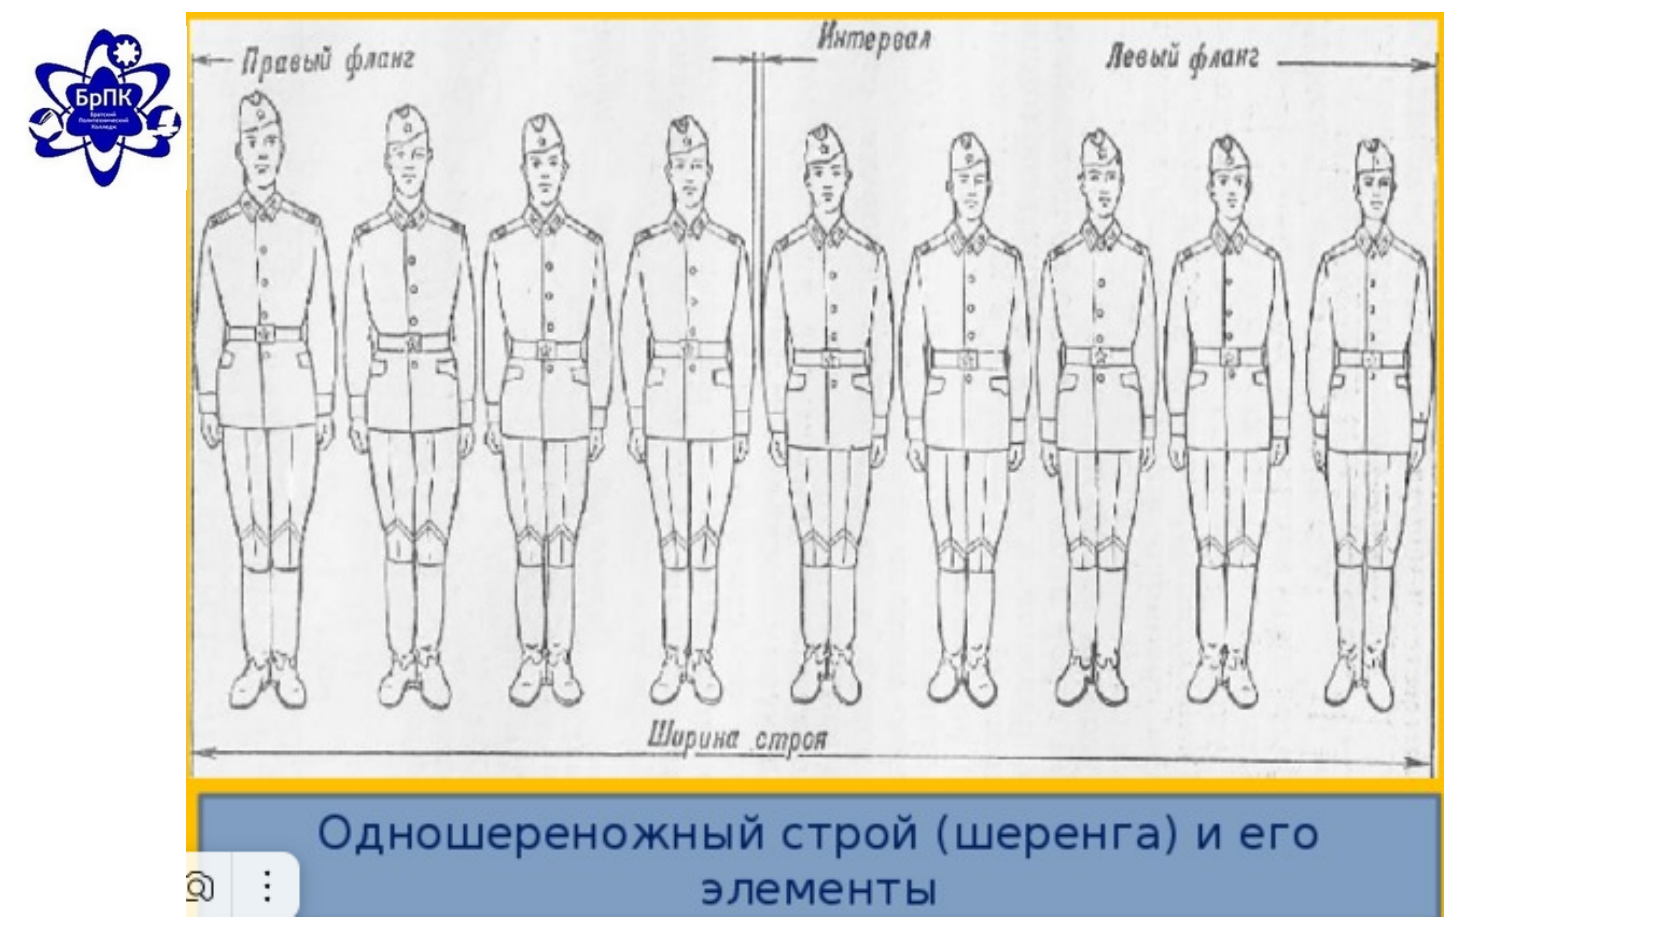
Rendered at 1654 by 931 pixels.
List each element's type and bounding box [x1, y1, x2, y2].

picture [23, 12, 1444, 917]
